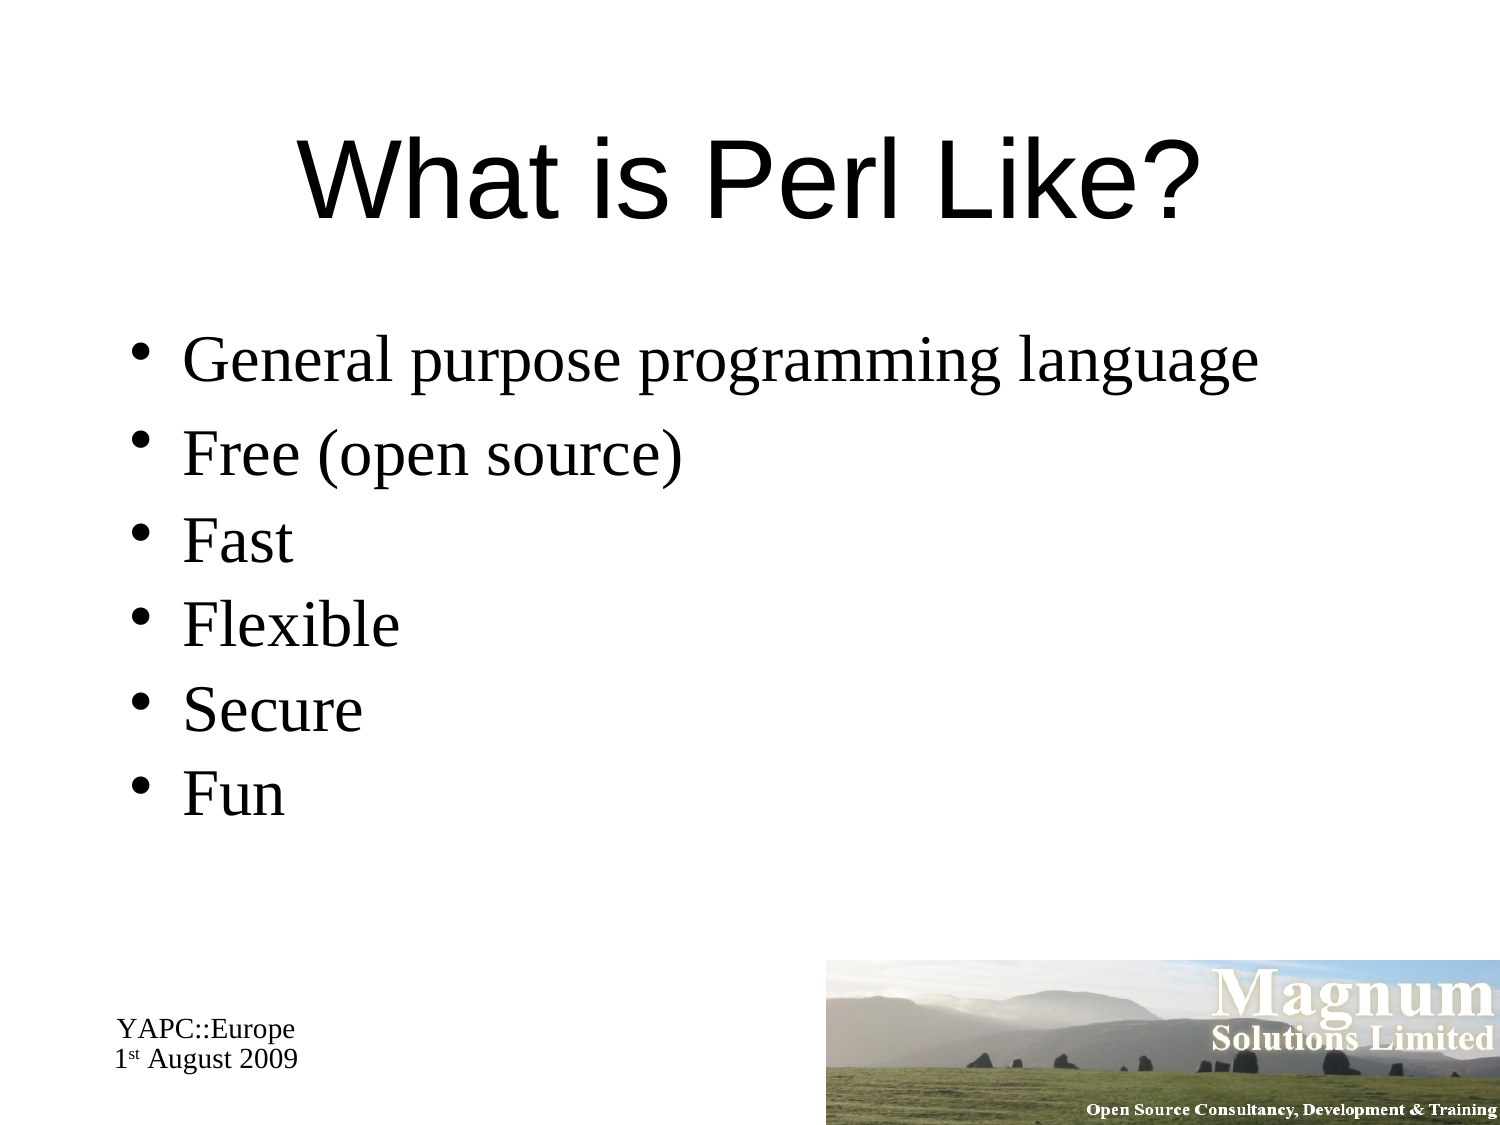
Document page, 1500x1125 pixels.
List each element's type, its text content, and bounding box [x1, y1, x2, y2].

picture [826, 960, 1500, 1125]
list General purpose programming language Free (open source)‏ Fast Flexible Secure Fun [112, 337, 1388, 834]
title What is Perl Like? [112, 62, 1388, 250]
